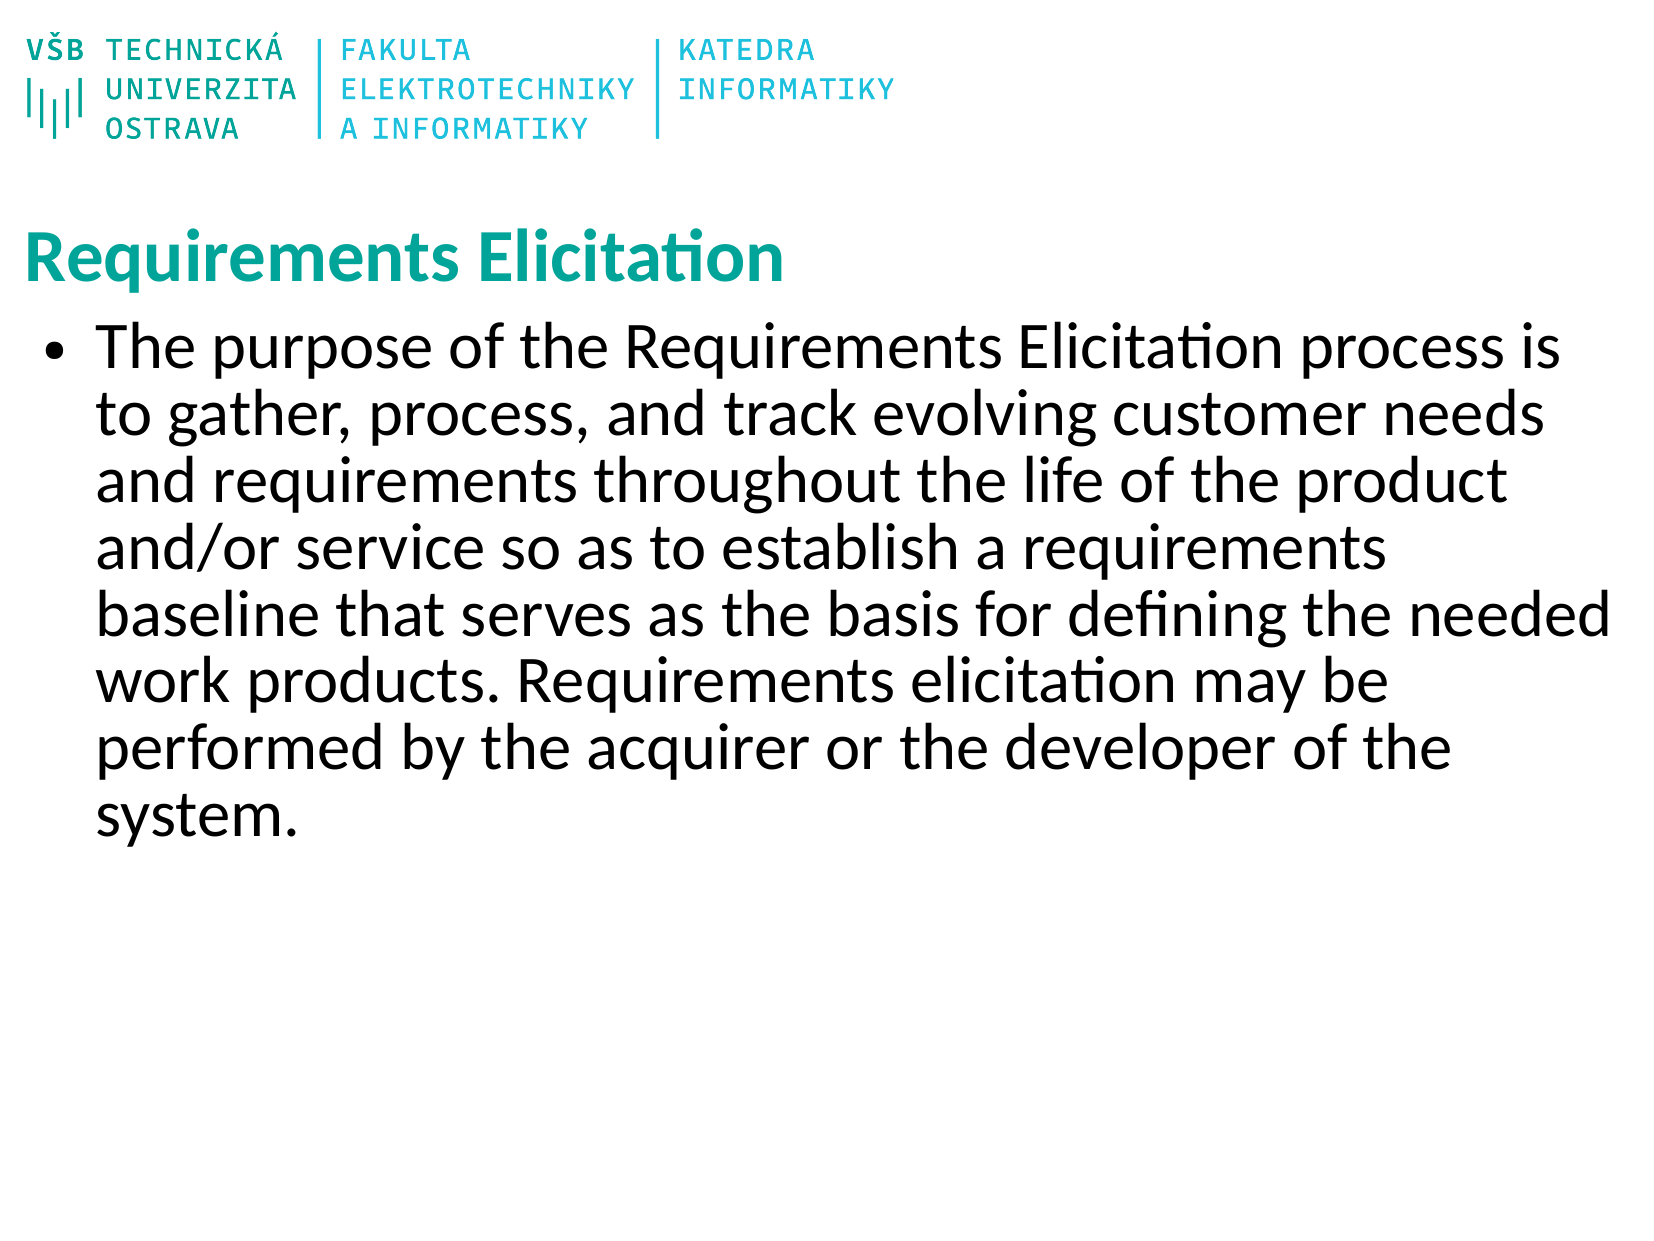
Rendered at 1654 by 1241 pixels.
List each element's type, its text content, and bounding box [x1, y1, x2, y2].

picture [26, 31, 894, 139]
list The purpose of the Requirements Elicitation process is to gather, process, and track evolving customer needs and requirements throughout the life of the product and/or service so as to establish a requirements baseline that serves as the basis for defining the needed work products. Requirements elicitation may be performed by the acquirer or the developer of the system. [24, 318, 1629, 1146]
title Requirements Elicitation [24, 169, 1629, 301]
